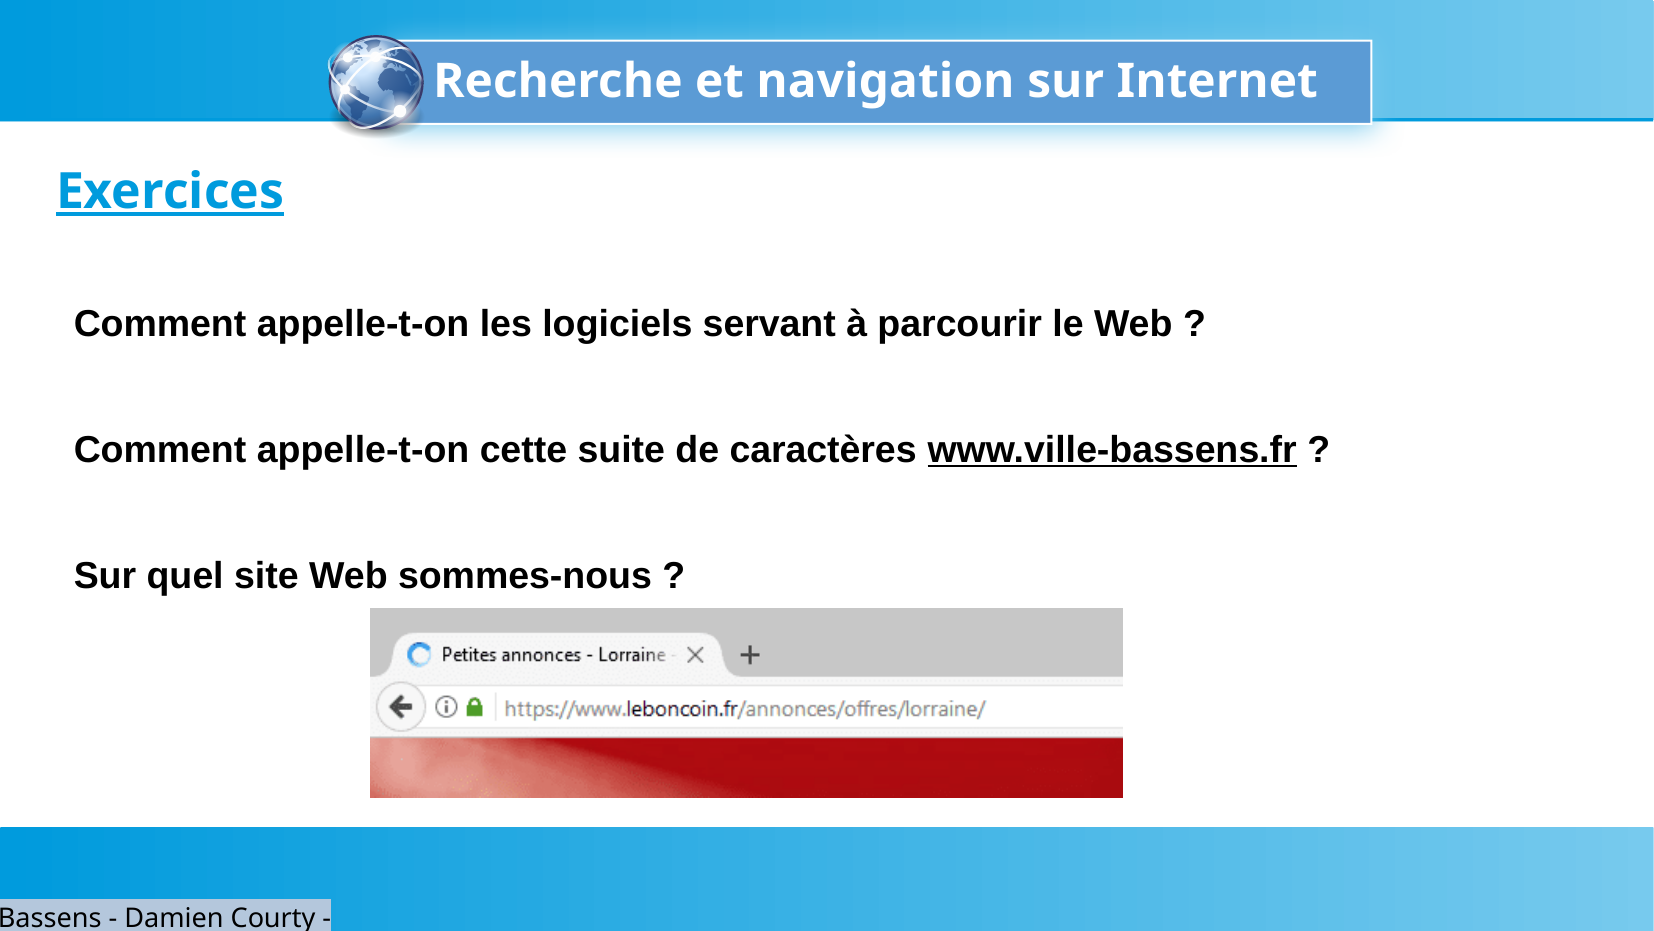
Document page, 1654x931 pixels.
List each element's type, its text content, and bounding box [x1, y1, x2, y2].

text_box Bassens - Damien Courty - 2024 [0, 891, 408, 931]
picture [324, 35, 427, 140]
text_box Exercices [41, 147, 1595, 266]
text_box Comment appelle-t-on les logiciels servant à parcourir le Web ? Comment appelle-t-on cette suite de caractères www.ville-bassens.fr ? Sur quel site Web sommes-nous ? [59, 295, 1595, 647]
text_box Recherche et navigation sur Internet [427, 40, 1372, 124]
picture [370, 608, 1123, 798]
